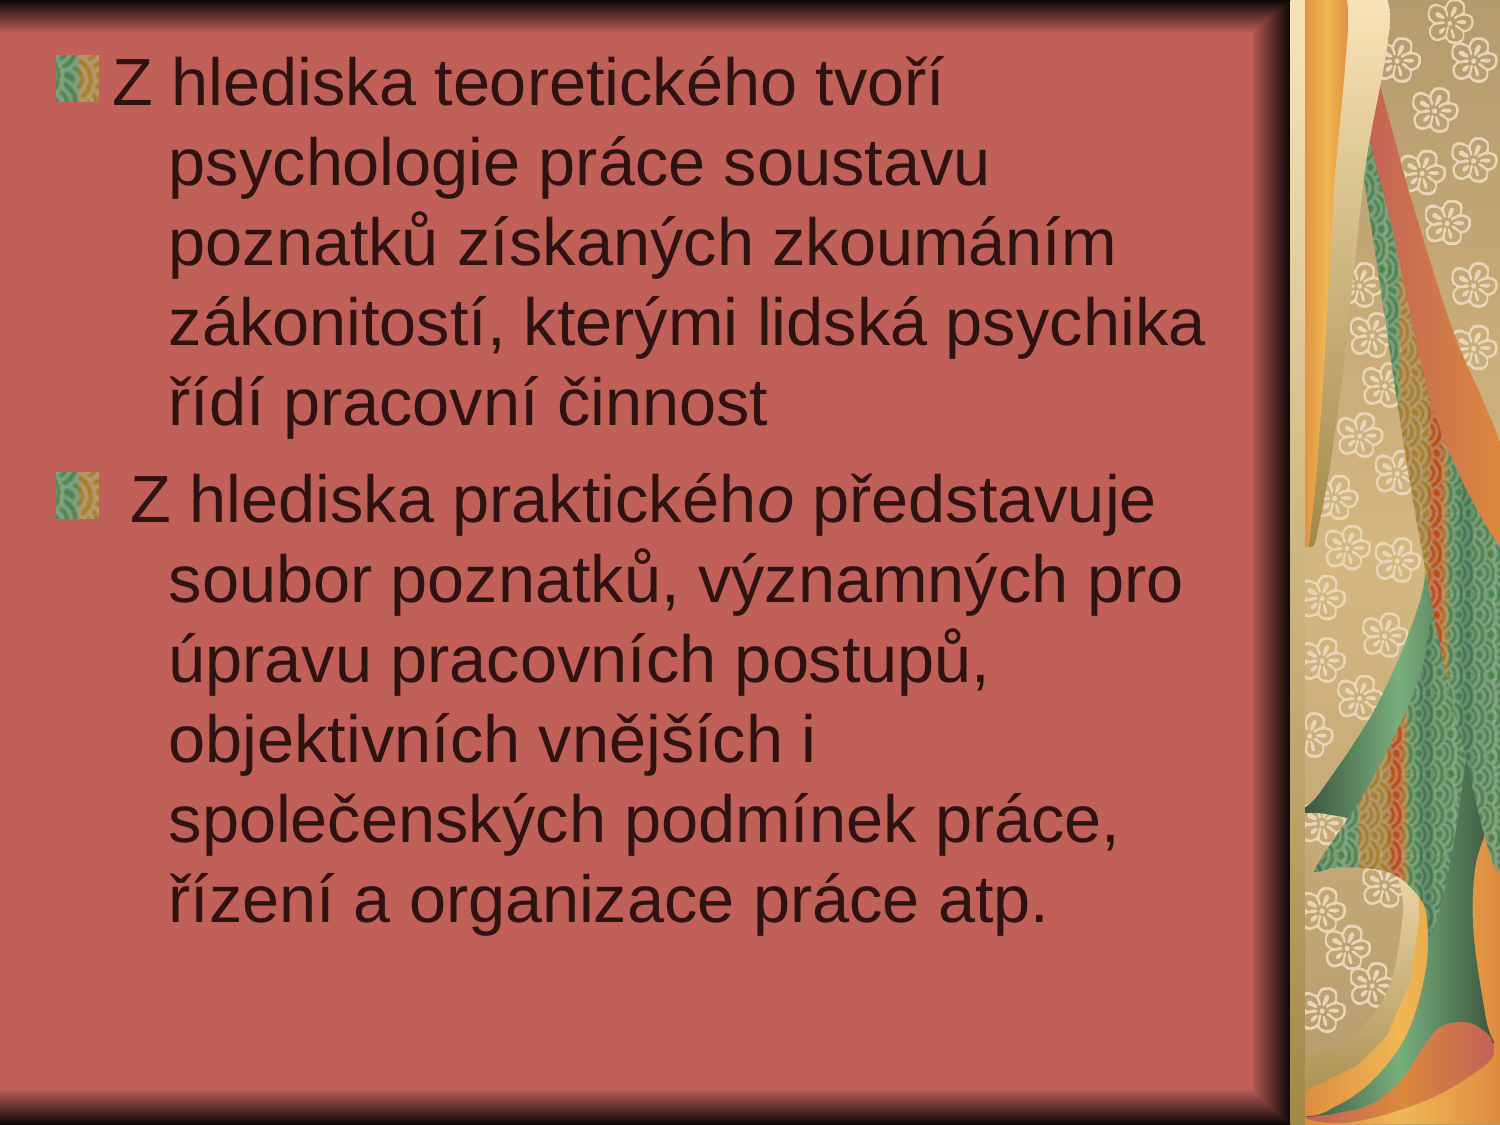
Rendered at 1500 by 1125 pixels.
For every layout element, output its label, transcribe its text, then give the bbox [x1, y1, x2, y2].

list Z hlediska teoretického tvoří psychologie práce soustavu poznatků získaných zkoumáním zákonitostí, kterými lidská psychika řídí pracovní činnost Z hlediska praktického představuje soubor poznatků, významných pro úpravu pracovních postupů, objektivních vnějších i společenských podmínek práce, řízení a organizace práce atp. [41, 31, 1253, 1071]
